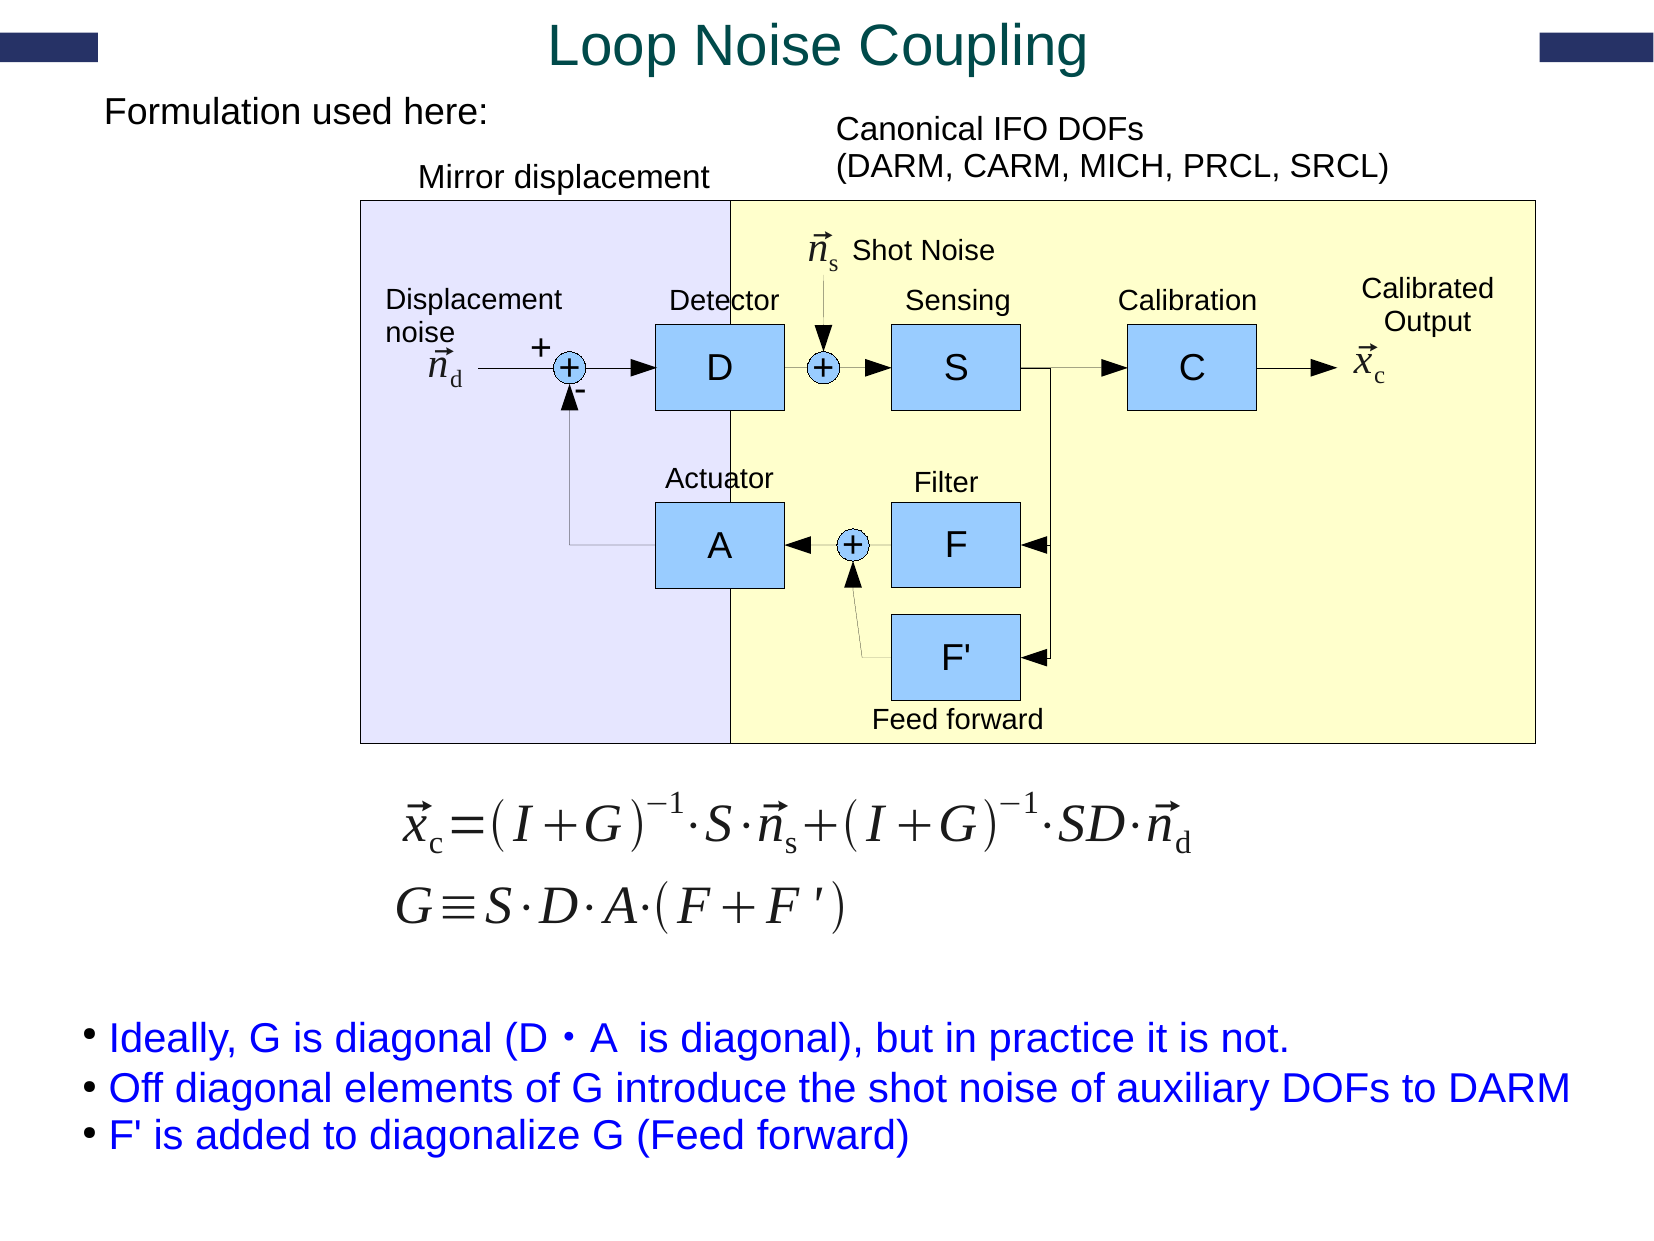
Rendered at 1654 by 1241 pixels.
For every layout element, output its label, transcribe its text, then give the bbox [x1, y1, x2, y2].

chart [420, 357, 468, 393]
text_box Displacement noise [370, 275, 578, 357]
text_box F' [891, 614, 1021, 695]
text_box Shot Noise [837, 226, 1011, 274]
title Loop Noise Coupling [98, 12, 1540, 78]
text_box + [515, 357, 568, 377]
text_box + [807, 351, 840, 384]
text_box Actuator [650, 454, 790, 502]
text_box Formulation used here: [89, 82, 504, 140]
chart [800, 224, 846, 277]
text_box [360, 200, 1536, 744]
text_box Feed forward [857, 695, 1060, 743]
text_box A [655, 502, 785, 589]
text_box Mirror displacement [403, 150, 726, 203]
text_box F [891, 502, 1021, 588]
text_box C [1127, 325, 1257, 411]
text_box D [655, 325, 785, 411]
text_box Filter [899, 458, 994, 507]
text_box Sensing [890, 276, 1026, 325]
text_box Calibrated Output [1346, 265, 1510, 346]
text_box Ideally, G is diagonal (D・A is diagonal), but in practice it is not. Off diagonal elements of G introduce the shot noise of auxiliary DOFs to DARM F' is added to diagonalize G (Feed forward) [67, 997, 1587, 1152]
text_box Calibration [1103, 276, 1273, 325]
text_box Canonical IFO DOFs (DARM, CARM, MICH, PRCL, SRCL) [821, 103, 1406, 193]
chart [391, 785, 1198, 861]
chart [389, 875, 854, 937]
text_box - [559, 359, 602, 417]
text_box + [836, 528, 870, 561]
text_box + [568, 354, 584, 359]
text_box S [891, 325, 1021, 411]
text_box Detector [654, 276, 796, 325]
chart [1343, 336, 1392, 389]
